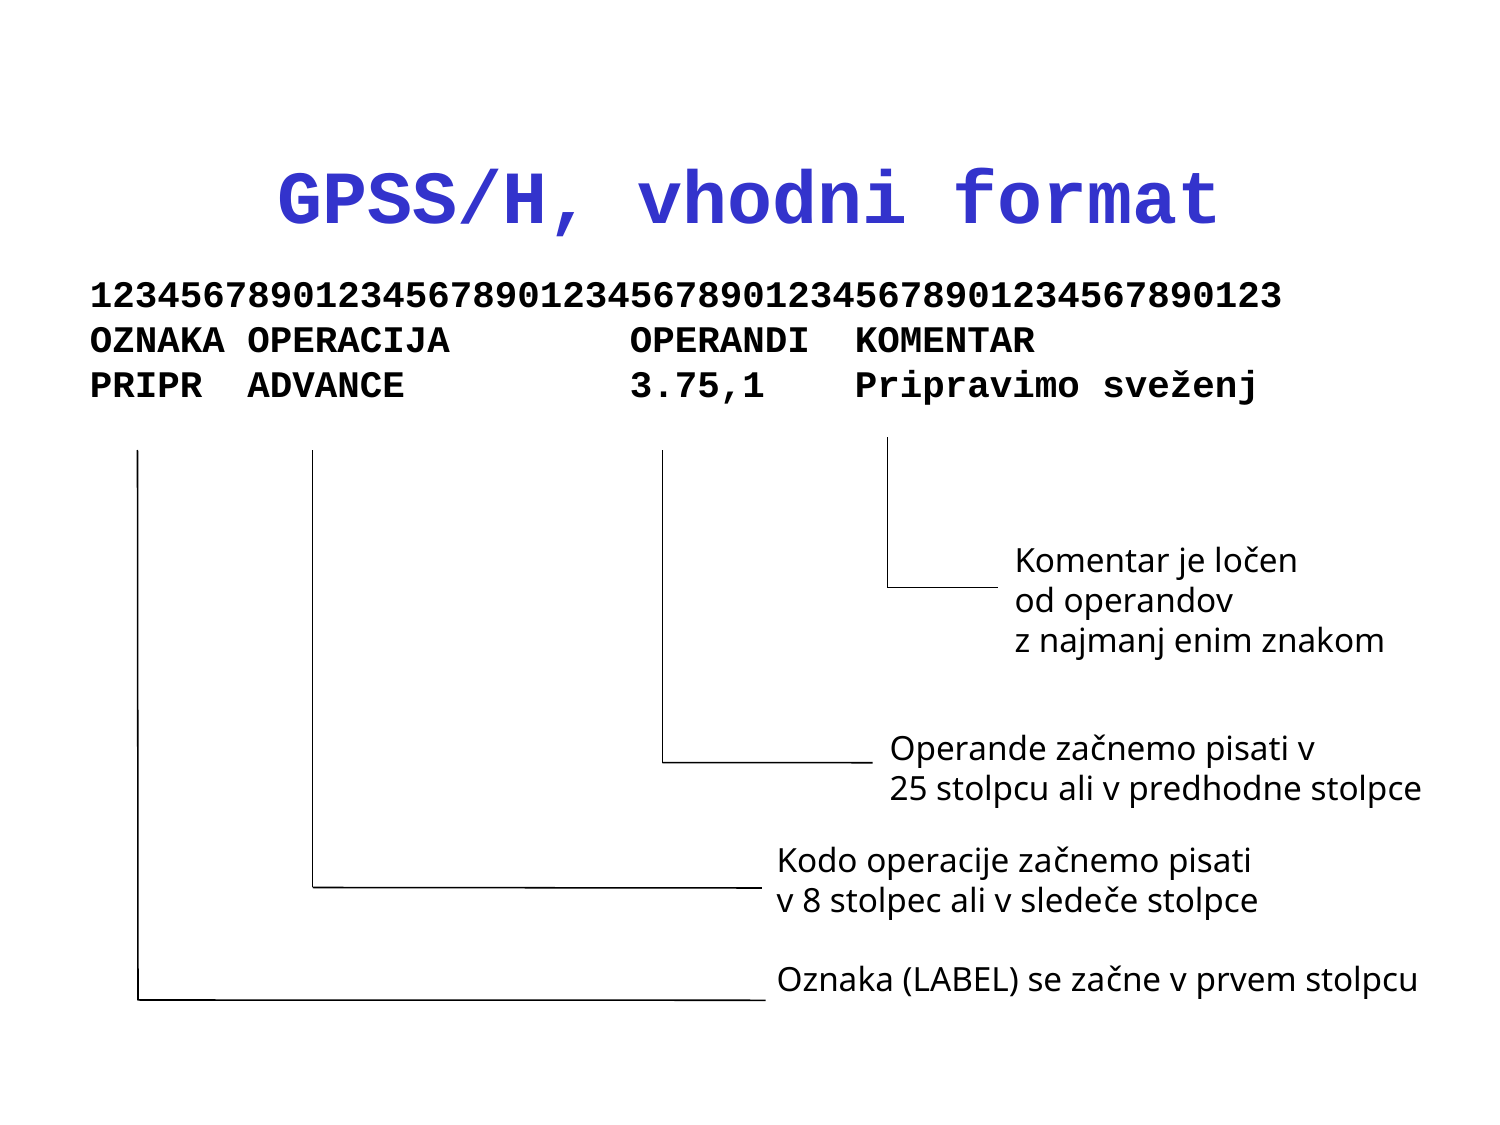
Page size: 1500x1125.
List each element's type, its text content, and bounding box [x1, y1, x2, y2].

text_box 12345678901234567890123456789012345678901234567890123 OZNAKA OPERACIJA OPERANDI KOMENTAR PRIPR ADVANCE 3.75,1 Pripravimo sveženj [74, 262, 1325, 413]
title GPSS/H, vhodni format [112, 99, 1388, 288]
text_box Komentar je ločen od operandov z najmanj enim znakom [1012, 537, 1450, 638]
text_box Kodo operacije začnemo pisati v 8 stolpec ali v sledeče stolpce [774, 837, 1425, 938]
text_box Operande začnemo pisati v 25 stolpcu ali v predhodne stolpce [887, 724, 1475, 813]
text_box Oznaka (LABEL) se začne v prvem stolpcu [774, 955, 1425, 1000]
